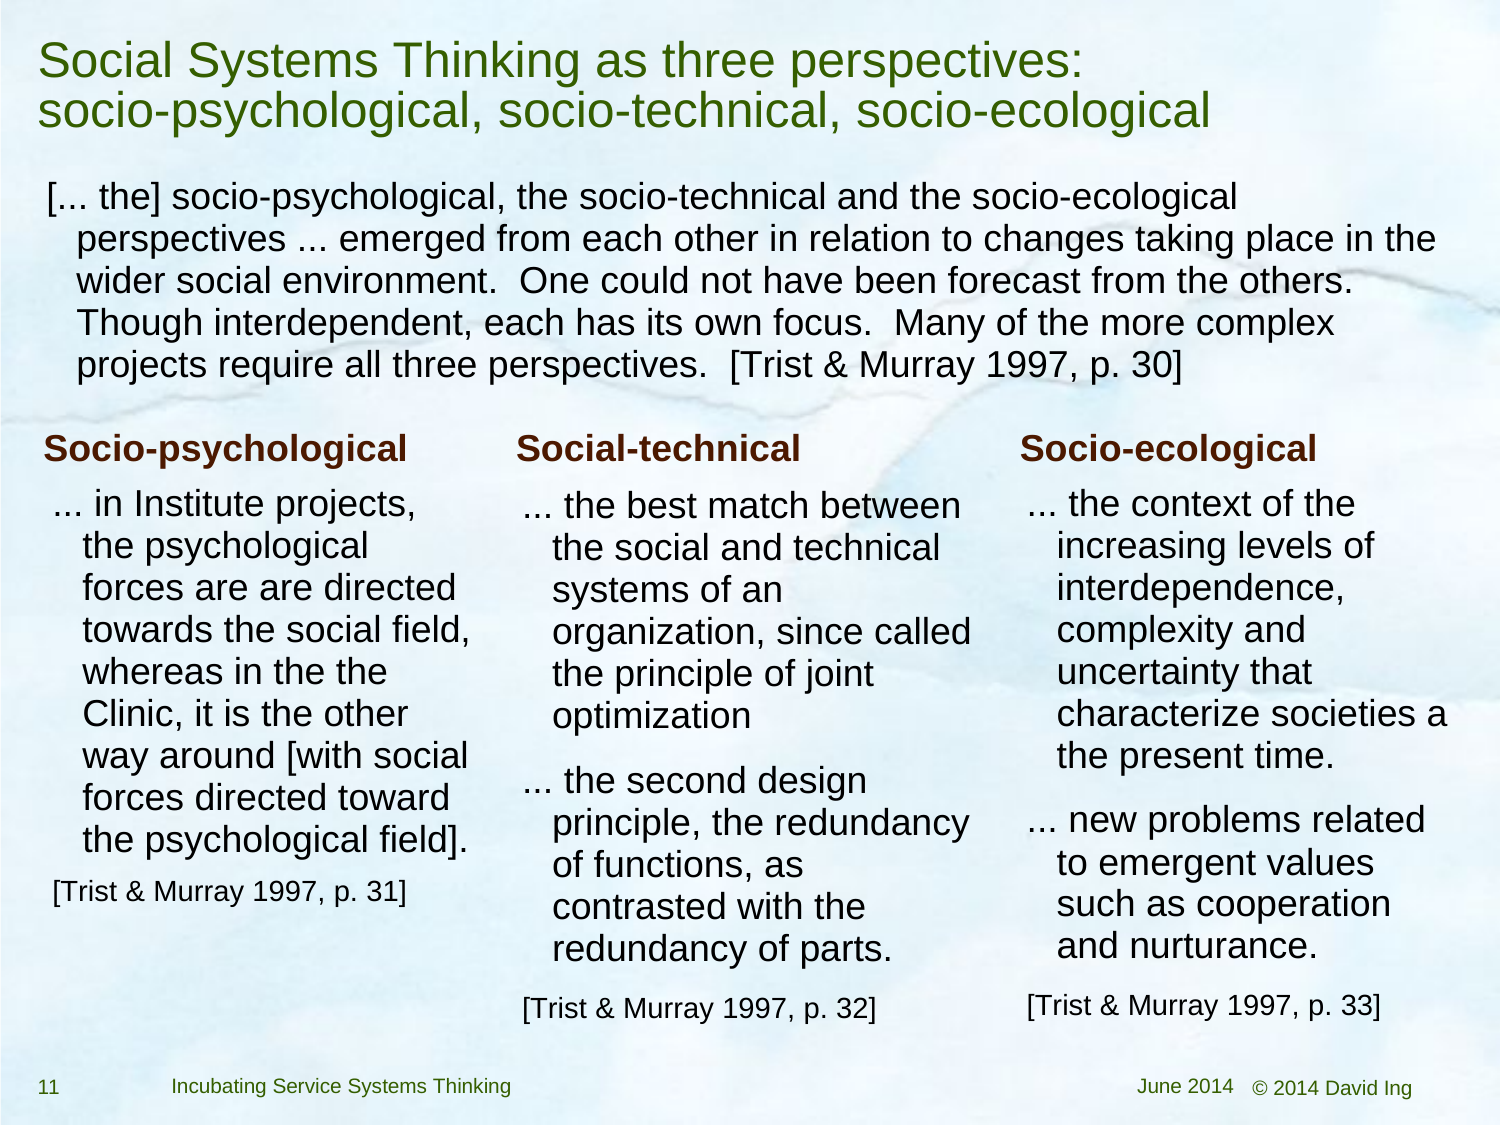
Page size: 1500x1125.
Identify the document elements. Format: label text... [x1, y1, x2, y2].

table_header Social-technical [510, 422, 996, 477]
table_header Socio-psychological [38, 422, 492, 477]
text_box ... the context of the increasing levels of interdependence, complexity and uncertainty that characterize societies a the present time. ... new problems related to emergent values such as cooperation and nurturance. [Trist & Murray 1997, p. 33] [1011, 475, 1463, 1030]
table_header [996, 422, 1014, 477]
text_box ... the best match between the social and technical systems of an organization, since called the principle of joint optimization ... the second design principle, the redundancy of functions, as contrasted with the redundancy of parts. [Trist & Murray 1997, p. 32] [507, 477, 995, 1032]
text_box ... in Institute projects, the psychological forces are are directed towards the social field, whereas in the the Clinic, it is the other way around [with social forces directed toward the psychological field]. [Trist & Murray 1997, p. 31] [37, 475, 488, 916]
text_box [... the] socio-psychological, the socio-technical and the socio-ecological perspectives ... emerged from each other in relation to changes taking place in the wider social environment. One could not have been forecast from the others. Though interdependent, each has its own focus. Many of the more complex projects require all three perspectives. [Trist & Murray 1997, p. 30] [31, 168, 1463, 393]
title Social Systems Thinking as three perspectives: socio-psychological, socio-technical, socio-ecological [37, 37, 1463, 152]
table_header Socio-ecological [1014, 422, 1470, 477]
picture [0, 0, 1500, 1125]
table_header [492, 422, 510, 477]
